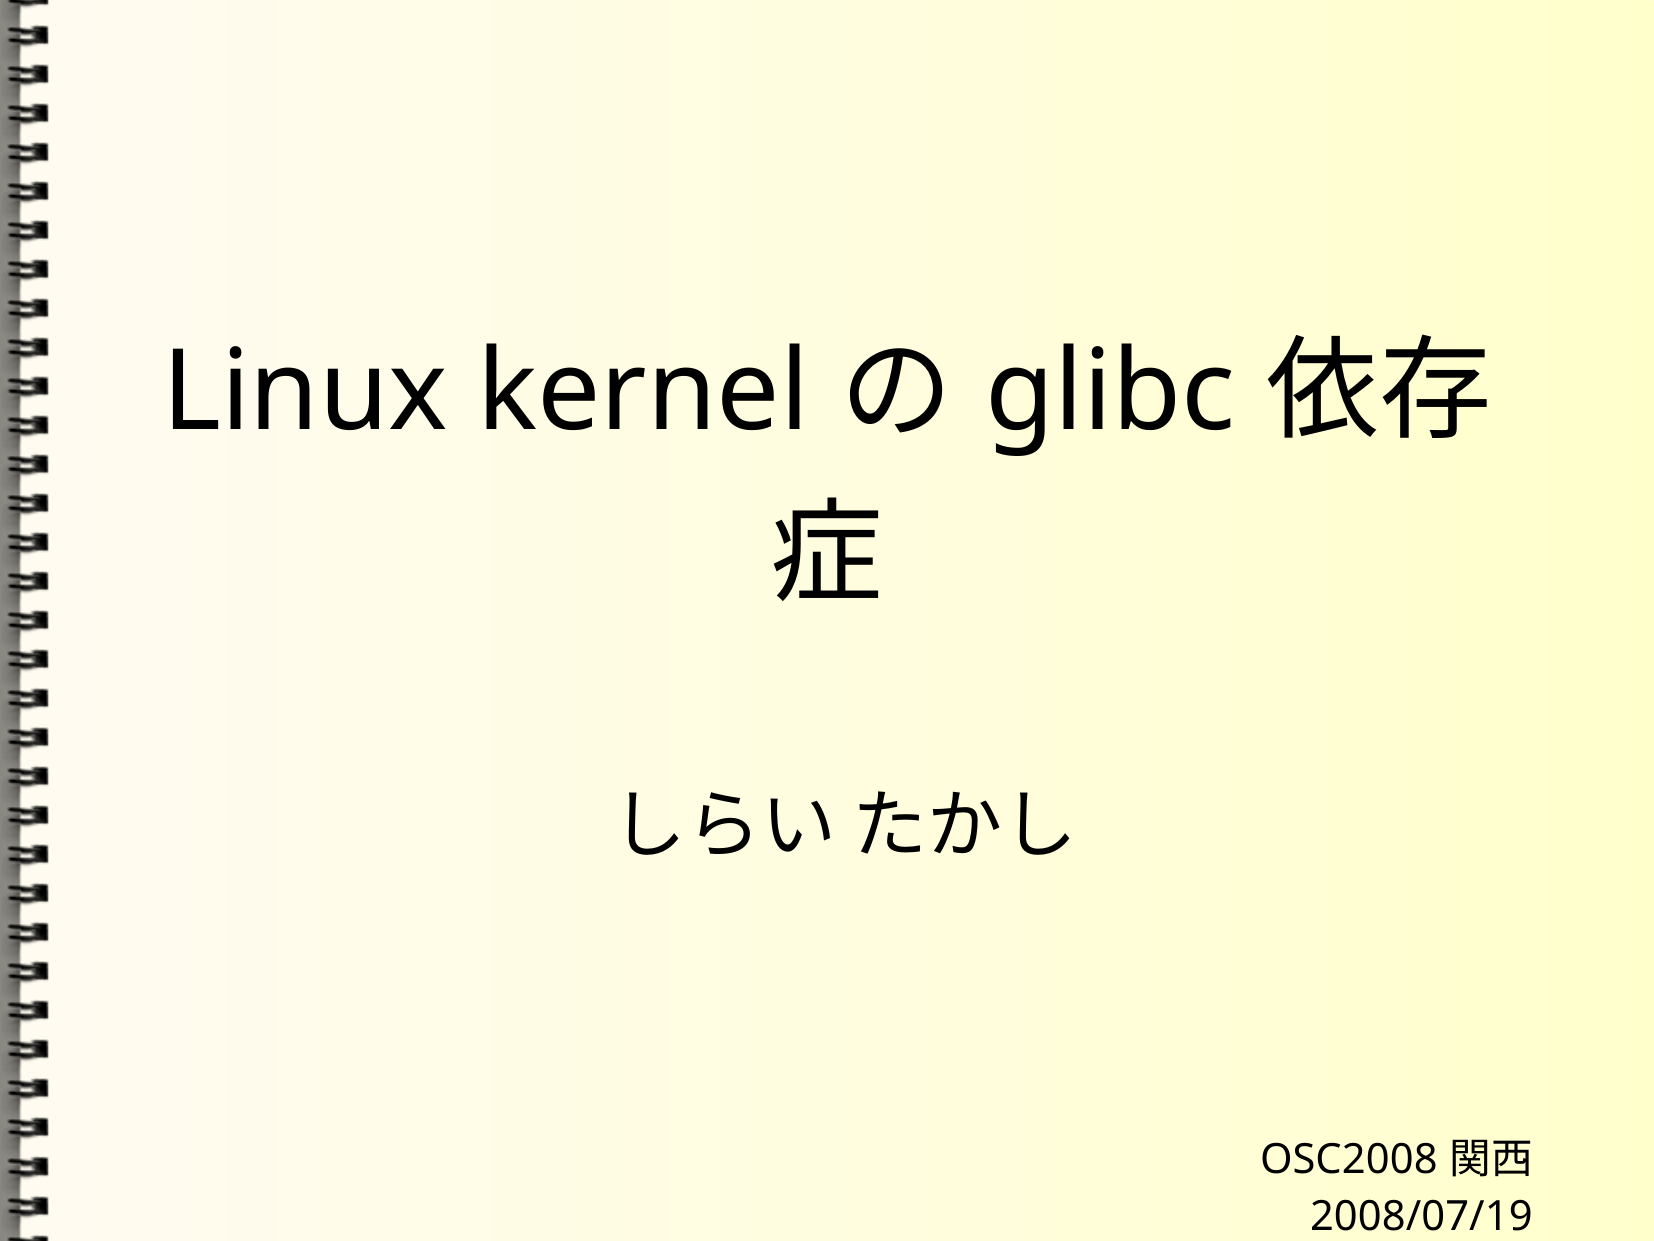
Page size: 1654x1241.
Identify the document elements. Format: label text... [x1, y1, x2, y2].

title Linux kernelのglibc依存症 [120, 398, 1533, 526]
picture [0, 0, 1654, 1241]
subtitle しらい たかし OSC2008関西 2008/07/19 [120, 644, 1533, 1195]
